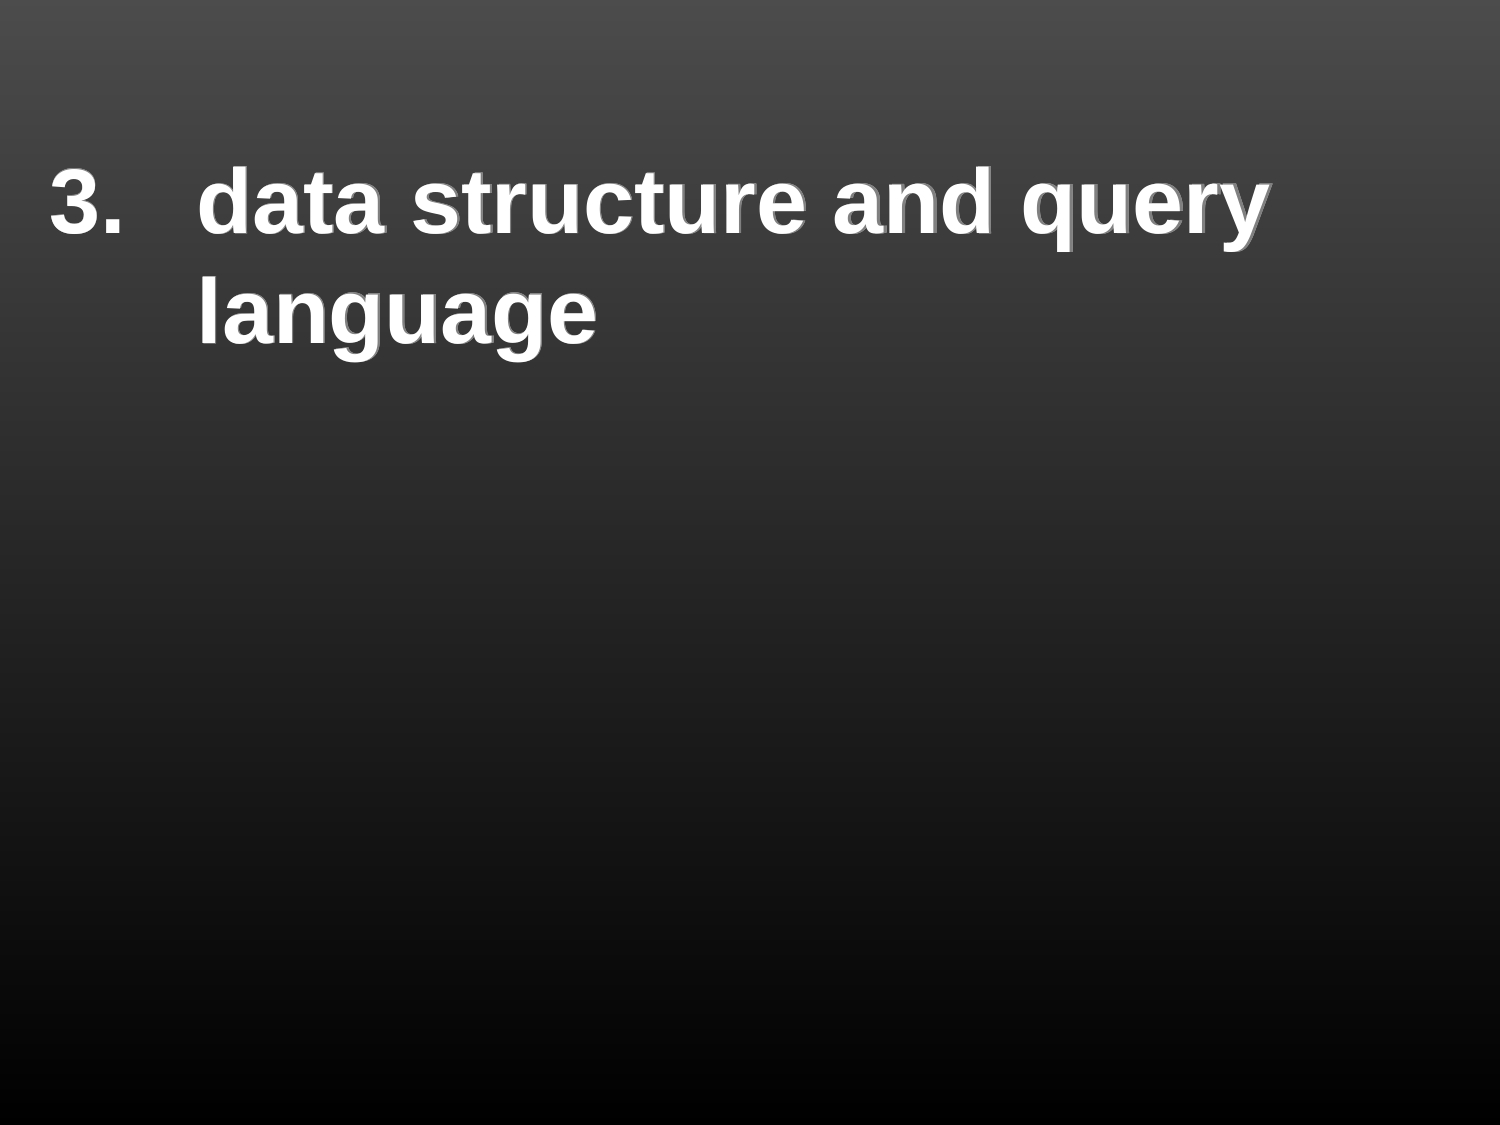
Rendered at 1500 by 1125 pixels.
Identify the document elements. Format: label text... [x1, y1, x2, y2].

text_box 3. data structure and query language [34, 75, 1441, 429]
